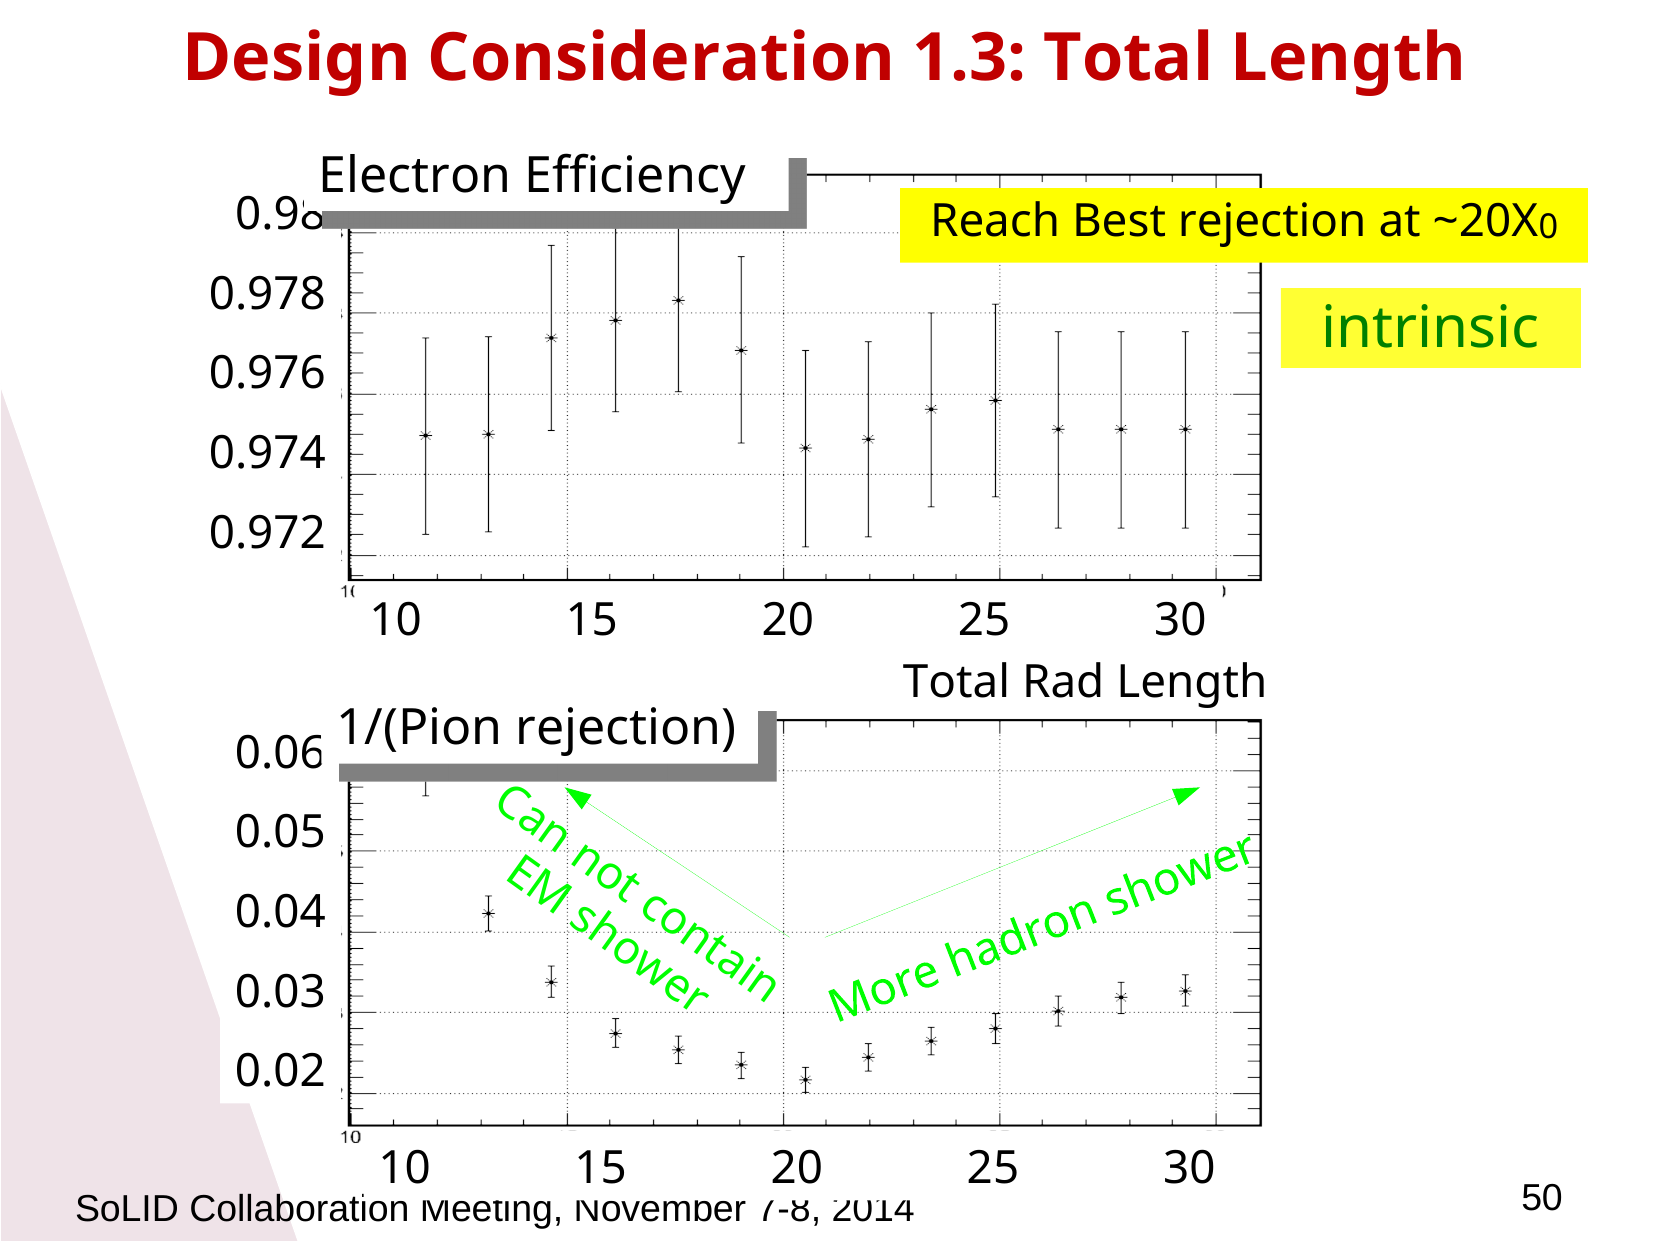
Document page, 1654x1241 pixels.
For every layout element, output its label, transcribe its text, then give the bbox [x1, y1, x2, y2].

text_box More hadron shower [804, 792, 1323, 1045]
picture [225, 152, 1388, 1217]
title Design Consideration 1.3: Total Length [0, 13, 1651, 152]
text_box Can not contain EM shower [411, 739, 818, 1090]
text_box intrinsic [1280, 288, 1581, 368]
text_box Electron Efficiency [304, 140, 789, 211]
text_box 1/(Pion rejection) [321, 693, 758, 764]
text_box 10 15 20 25 30 [363, 1130, 1232, 1201]
text_box Reach Best rejection at ~20X0 [900, 188, 1588, 263]
text_box Total Rad Length [888, 649, 1301, 716]
text_box 10 15 20 25 30 [354, 582, 1223, 653]
text_box 0.06 0.05 0.04 0.03 0.02 [220, 635, 341, 1104]
text_box 0.98 0.978 0.976 0.974 0.972 [193, 96, 341, 565]
